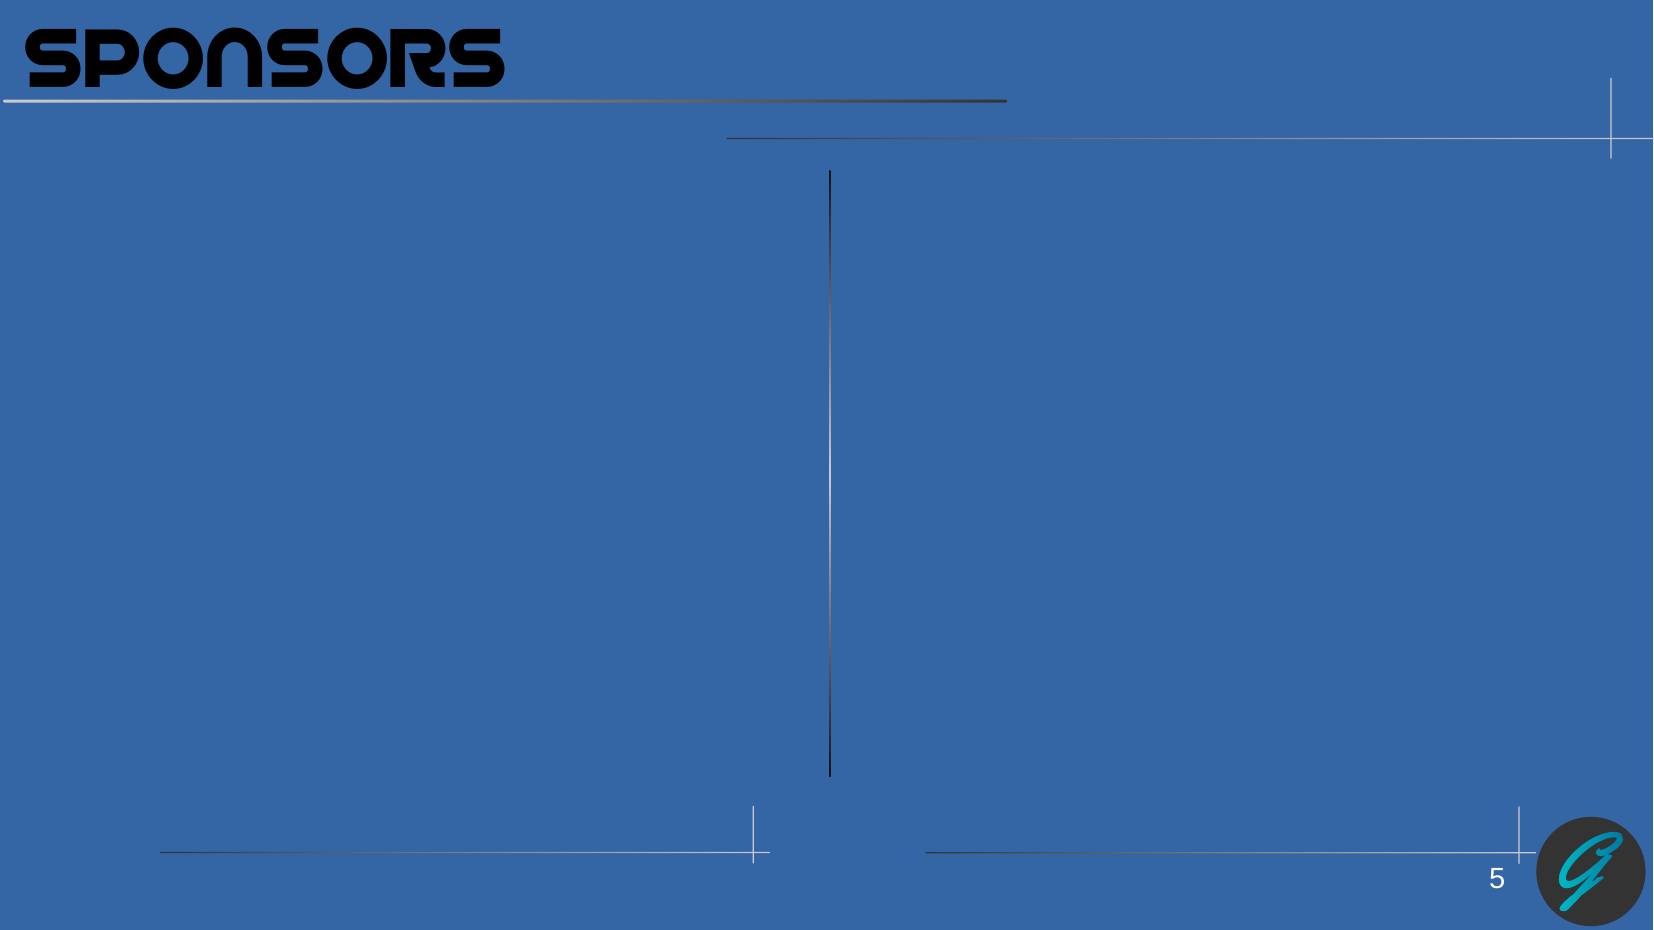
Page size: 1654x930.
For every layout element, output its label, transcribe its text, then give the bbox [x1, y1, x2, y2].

title SPONSORS [23, 2, 1588, 128]
